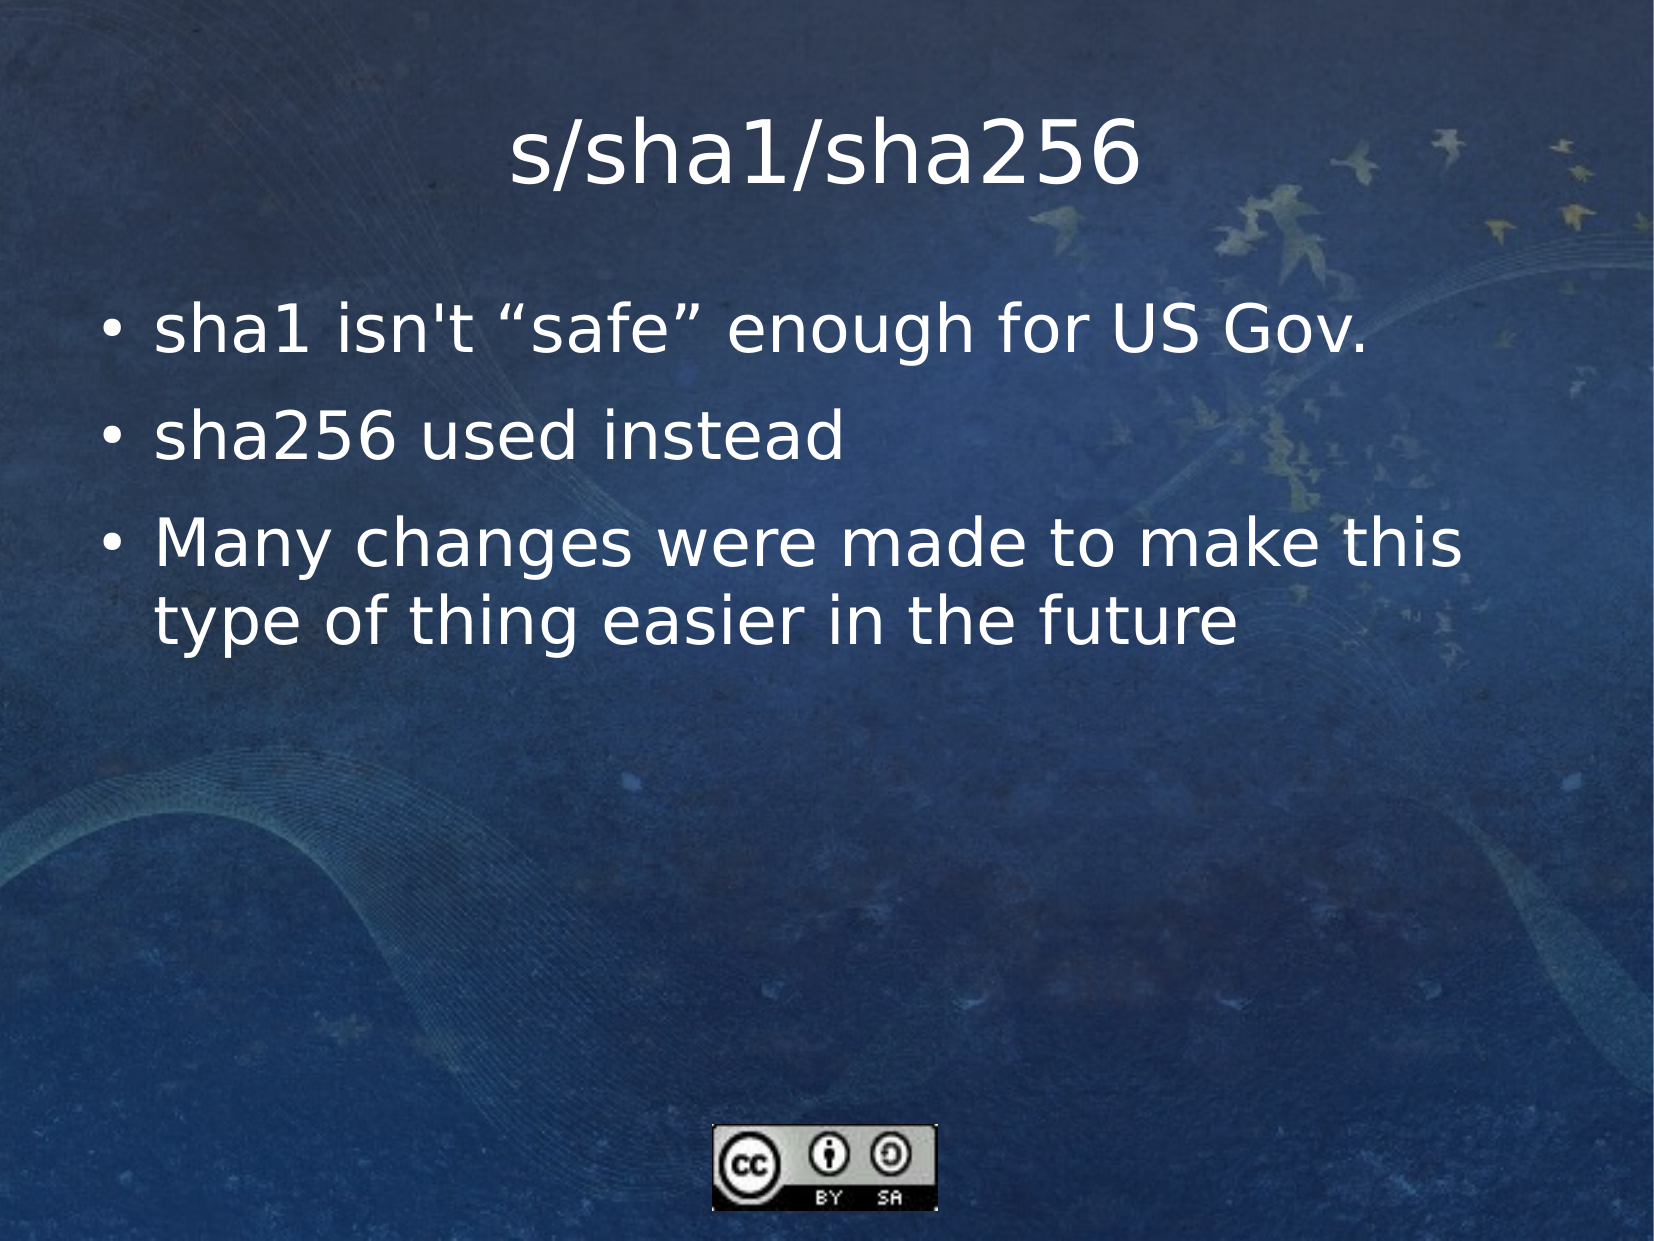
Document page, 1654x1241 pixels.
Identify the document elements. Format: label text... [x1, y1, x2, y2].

picture [0, 0, 1654, 1241]
title s/sha1/sha256 [82, 56, 1571, 250]
list sha1 isn't “safe” enough for US Gov. sha256 used instead Many changes were made to make this type of thing easier in the future [82, 290, 1571, 1094]
